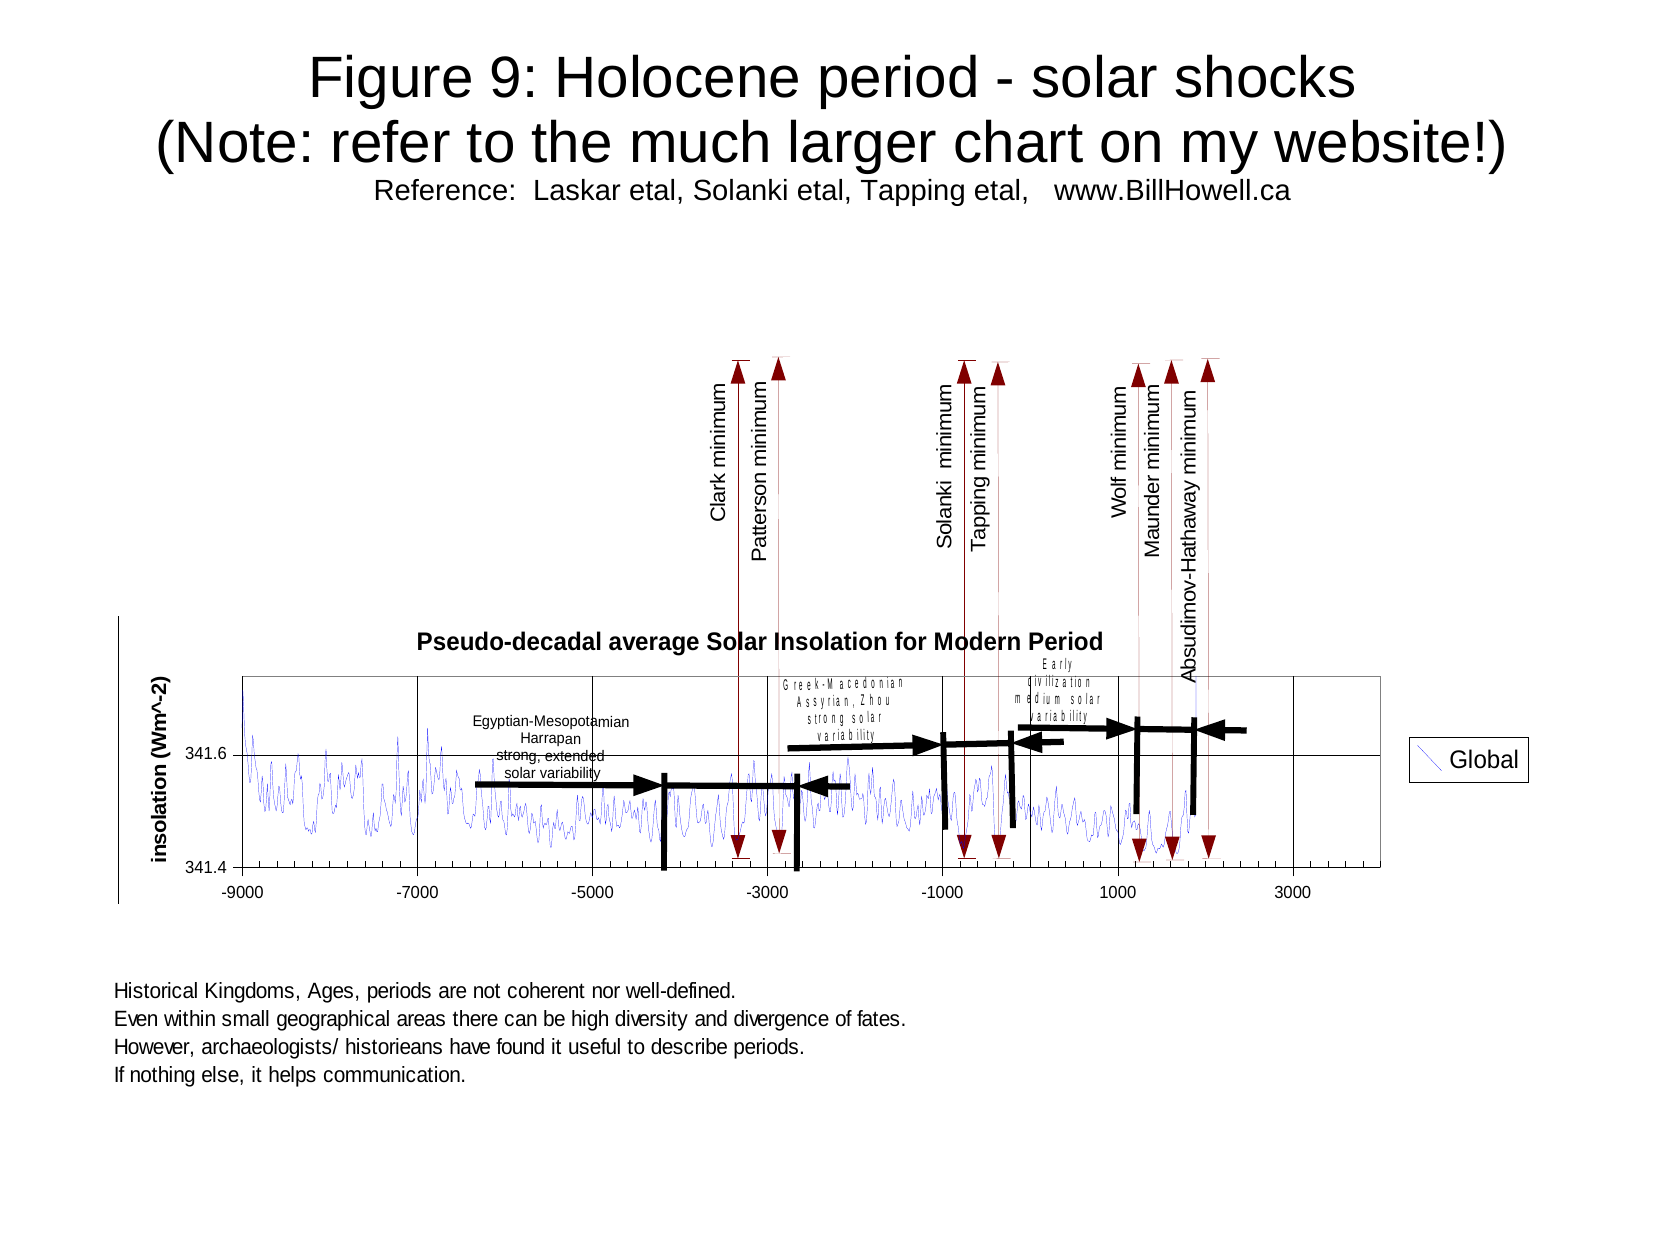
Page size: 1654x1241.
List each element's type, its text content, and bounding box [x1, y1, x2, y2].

title Figure 9: Holocene period - solar shocks (Note: refer to the much larger chart on my website!) Reference: Laskar etal, Solanki etal, Tapping etal, www.BillHowell.ca [88, 29, 1577, 222]
picture [111, 324, 1565, 1176]
